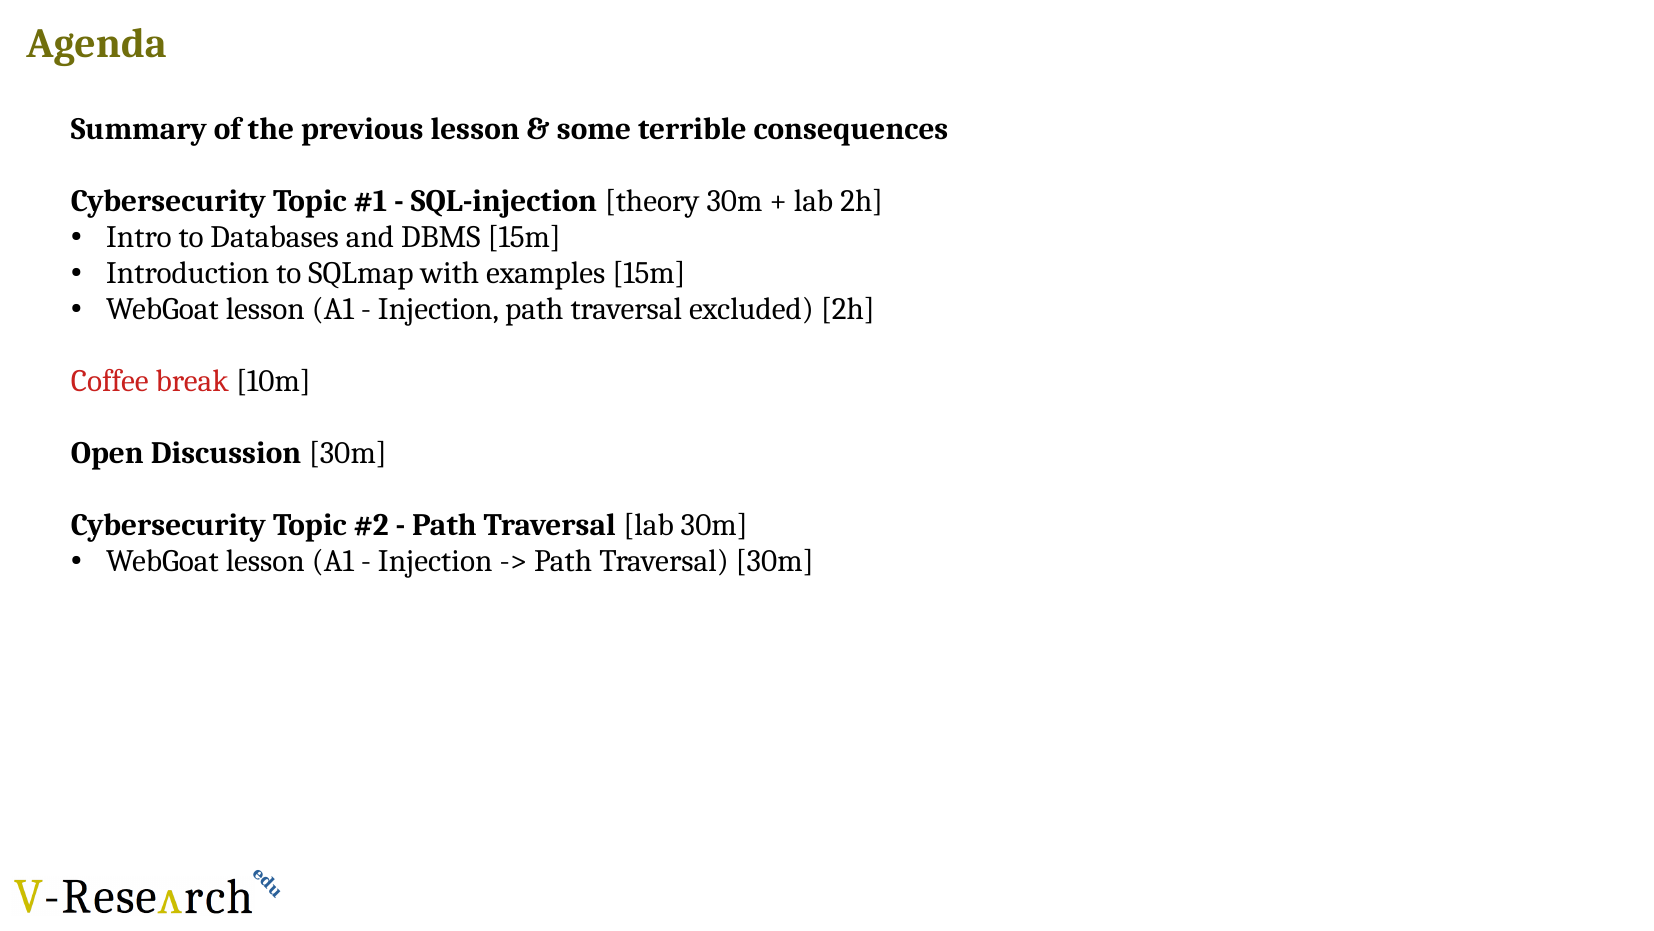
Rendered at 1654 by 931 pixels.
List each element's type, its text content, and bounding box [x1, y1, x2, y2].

text_box Summary of the previous lesson & some terrible consequences Cybersecurity Topic #1 - SQL-injection [theory 30m + lab 2h] Intro to Databases and DBMS [15m] Introduction to SQLmap with examples [15m] WebGoat lesson (A1 - Injection, path traversal excluded) [2h] Coffee break [10m] Open Discussion [30m] Cybersecurity Topic #2 - Path Traversal [lab 30m] WebGoat lesson (A1 - Injection -> Path Traversal) [30m] [70, 111, 1512, 590]
text_box edu [222, 847, 333, 931]
picture [11, 876, 255, 916]
text_box Agenda [11, 12, 1193, 77]
